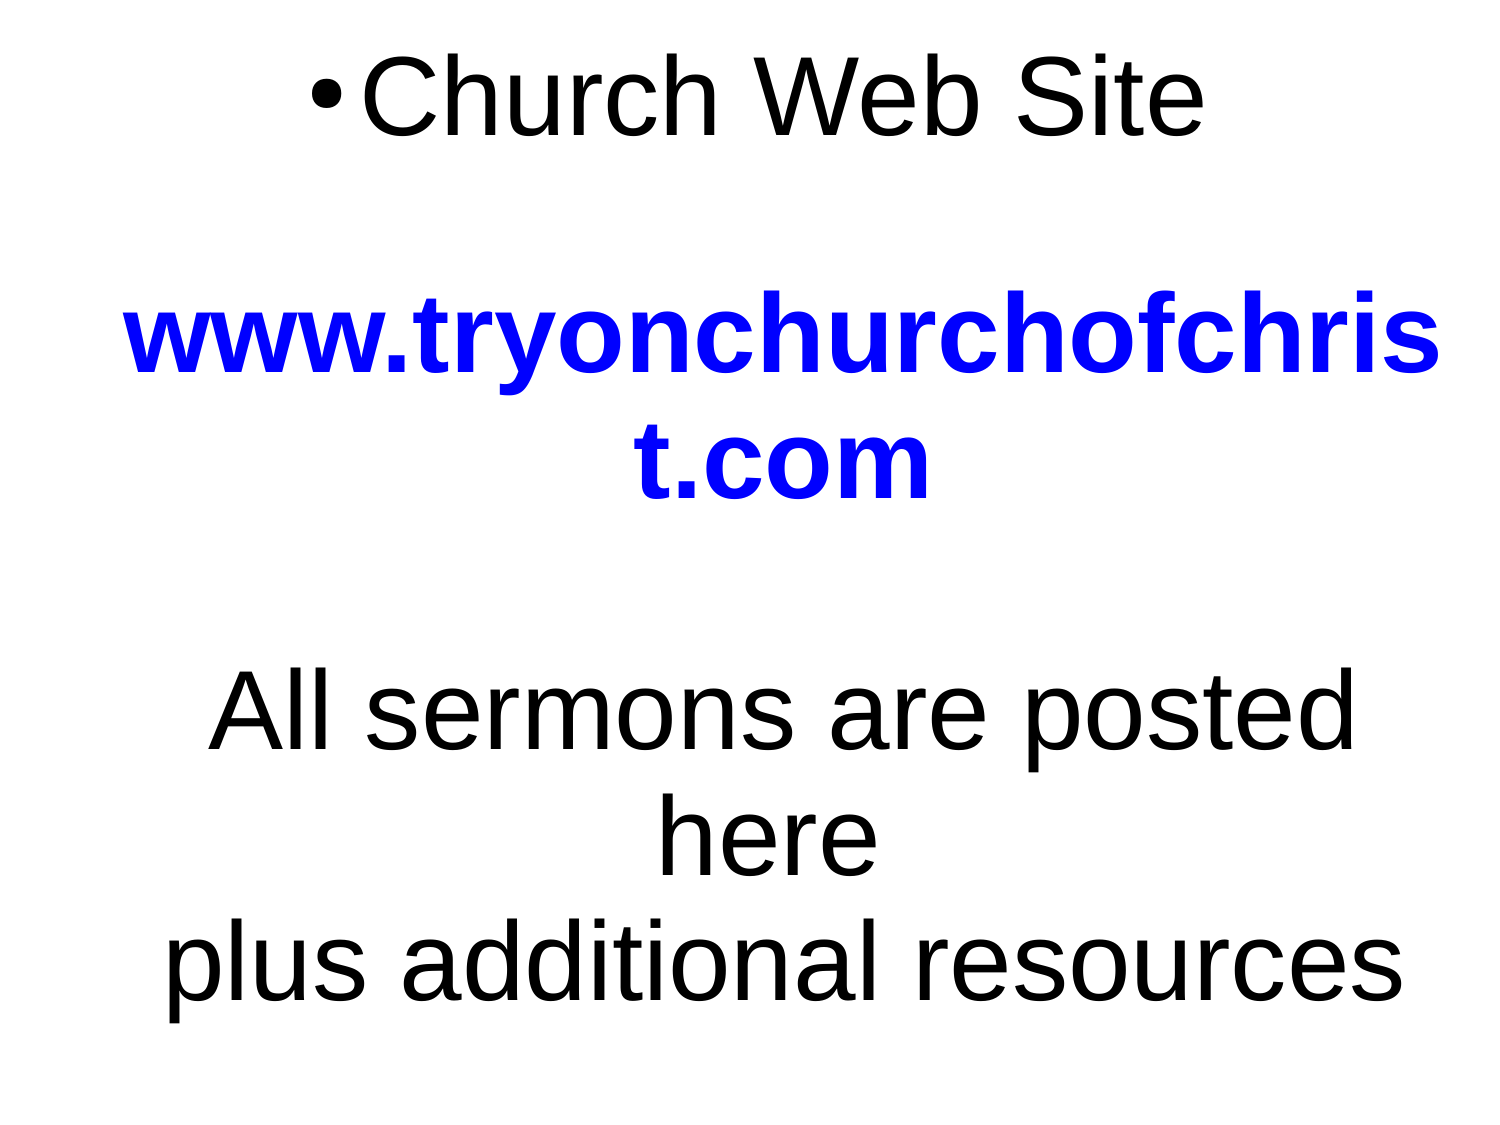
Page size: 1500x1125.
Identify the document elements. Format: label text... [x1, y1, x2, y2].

list Church Web Site www.tryonchurchofchrist.com All sermons are posted here plus additional resources [34, 34, 1463, 1123]
